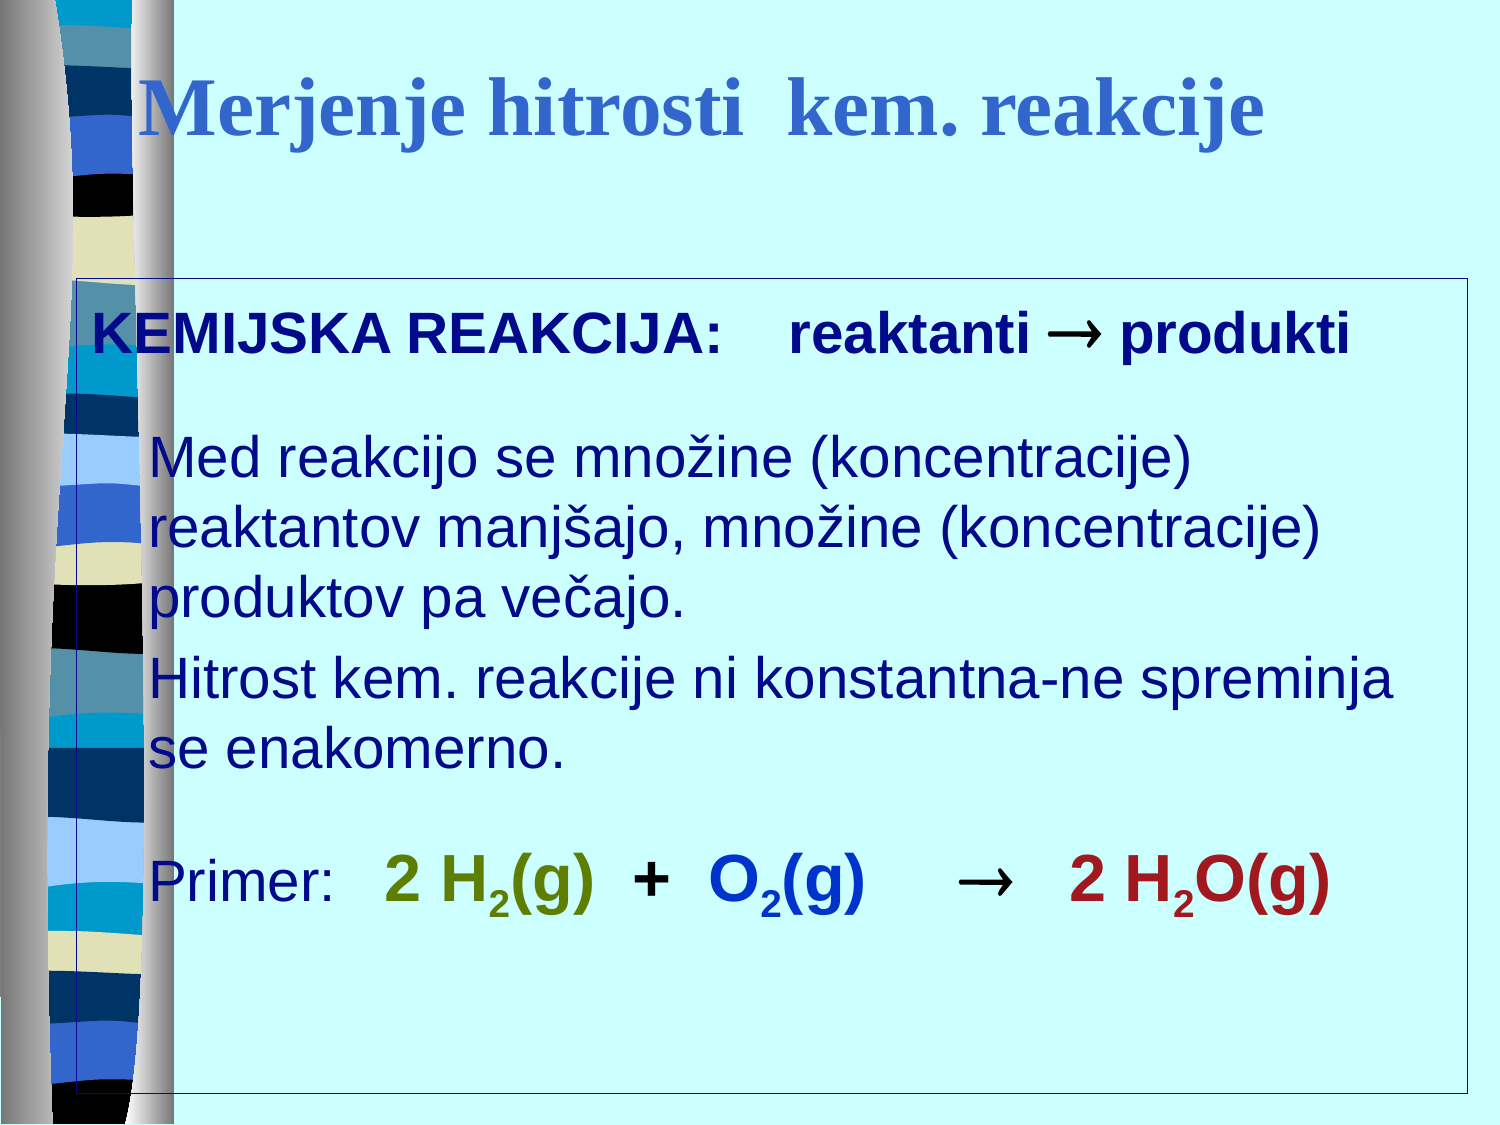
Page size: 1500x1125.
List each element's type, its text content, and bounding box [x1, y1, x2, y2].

title Merjenje hitrosti kem. reakcije [123, 78, 1399, 126]
list KEMIJSKA REAKCIJA: reaktanti  produkti Med reakcijo se množine (koncentracije) reaktantov manjšajo, množine (koncentracije) produktov pa večajo. Hitrost kem. reakcije ni konstantna-ne spreminja se enakomerno. Primer: 2 H2(g) + O2(g)  2 H2O(g) [76, 278, 1468, 1094]
